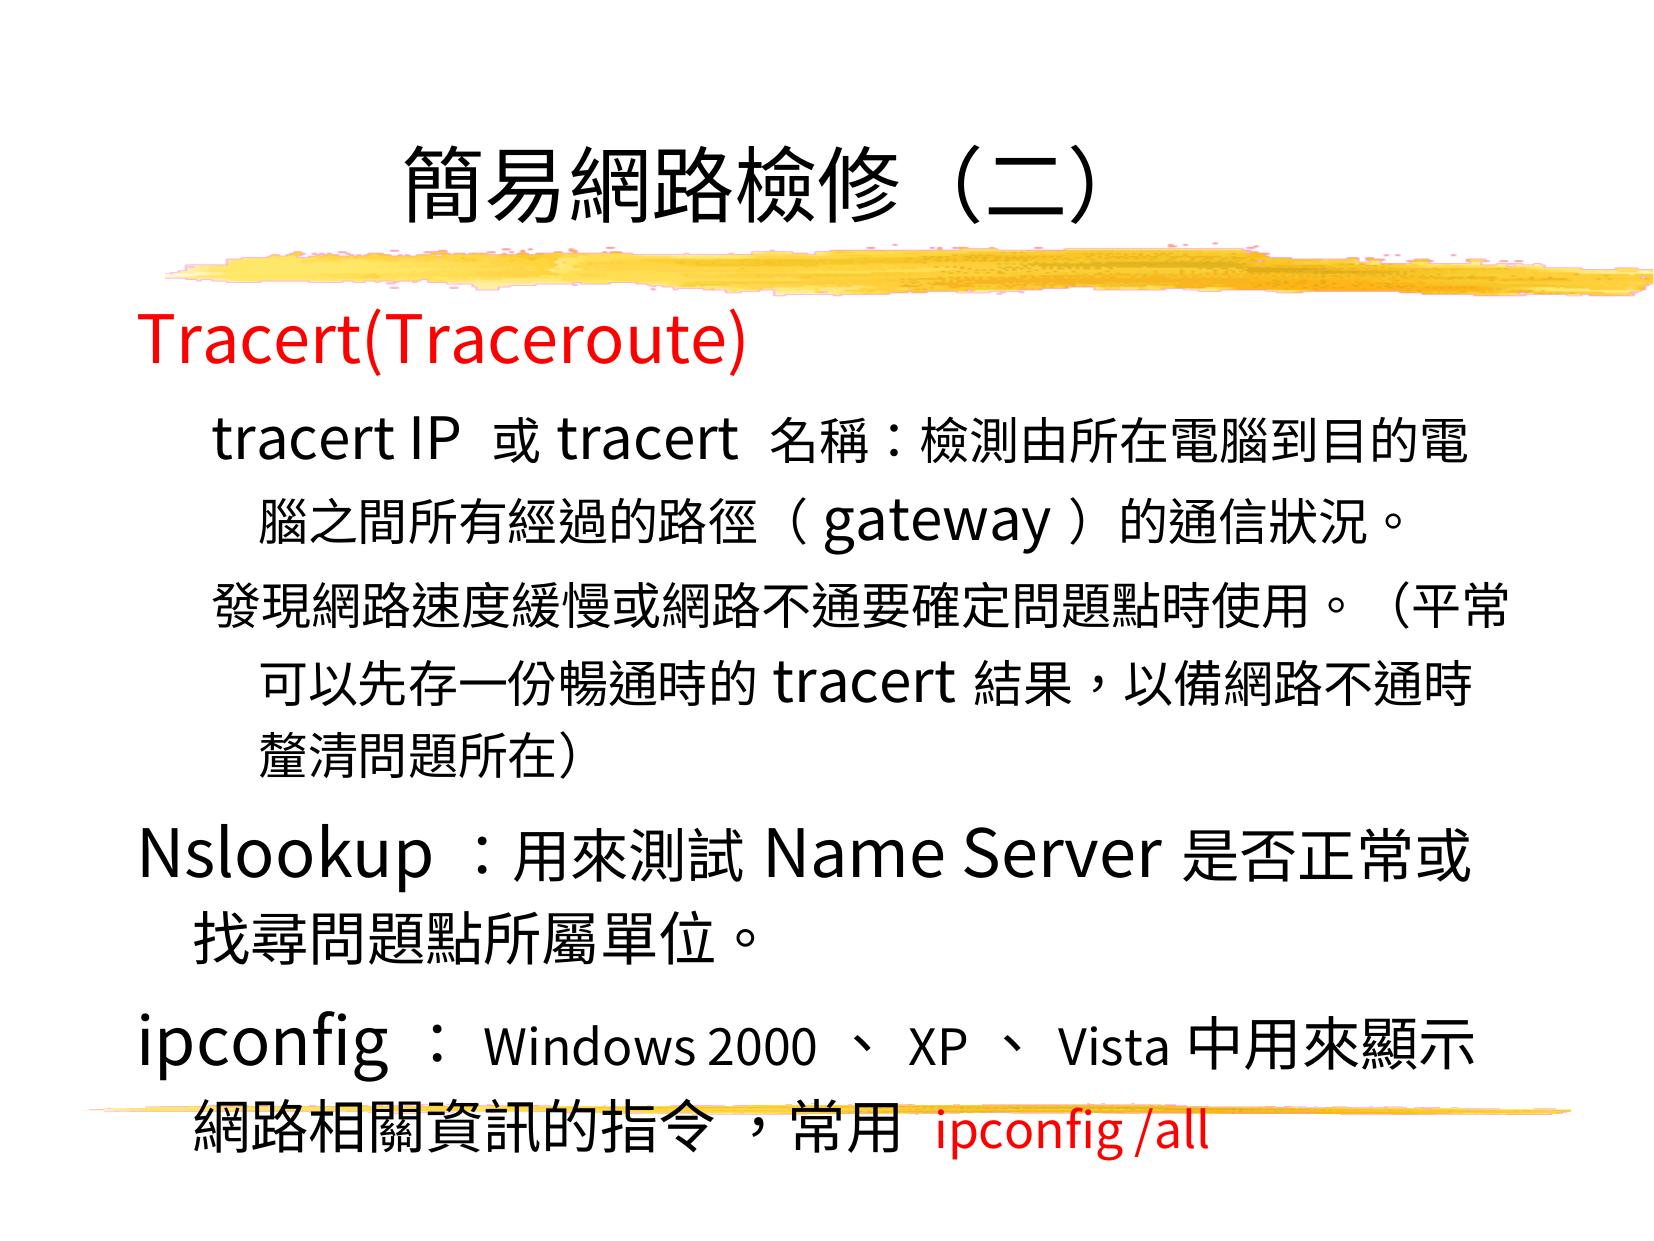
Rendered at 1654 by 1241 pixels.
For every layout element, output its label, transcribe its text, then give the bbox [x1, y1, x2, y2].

title 簡易網路檢修（二） [73, 25, 1479, 249]
picture [82, 1102, 121, 1117]
list Tracert(Traceroute) tracert IP 或tracert 名稱：檢測由所在電腦到目的電腦之間所有經過的路徑（gateway）的通信狀況。 發現網路速度緩慢或網路不通要確定問題點時使用。（平常可以先存一份暢通時的tracert結果，以備網路不通時釐清問題所在） Nslookup：用來測試Name Server是否正常或找尋問題點所屬單位。 ipconfig：Windows 2000、XP、Vista中用來顯示網路相關資訊的指令 ，常用 ipconfig /all [121, 281, 1528, 1190]
picture [1528, 1102, 1571, 1117]
picture [165, 237, 1654, 308]
